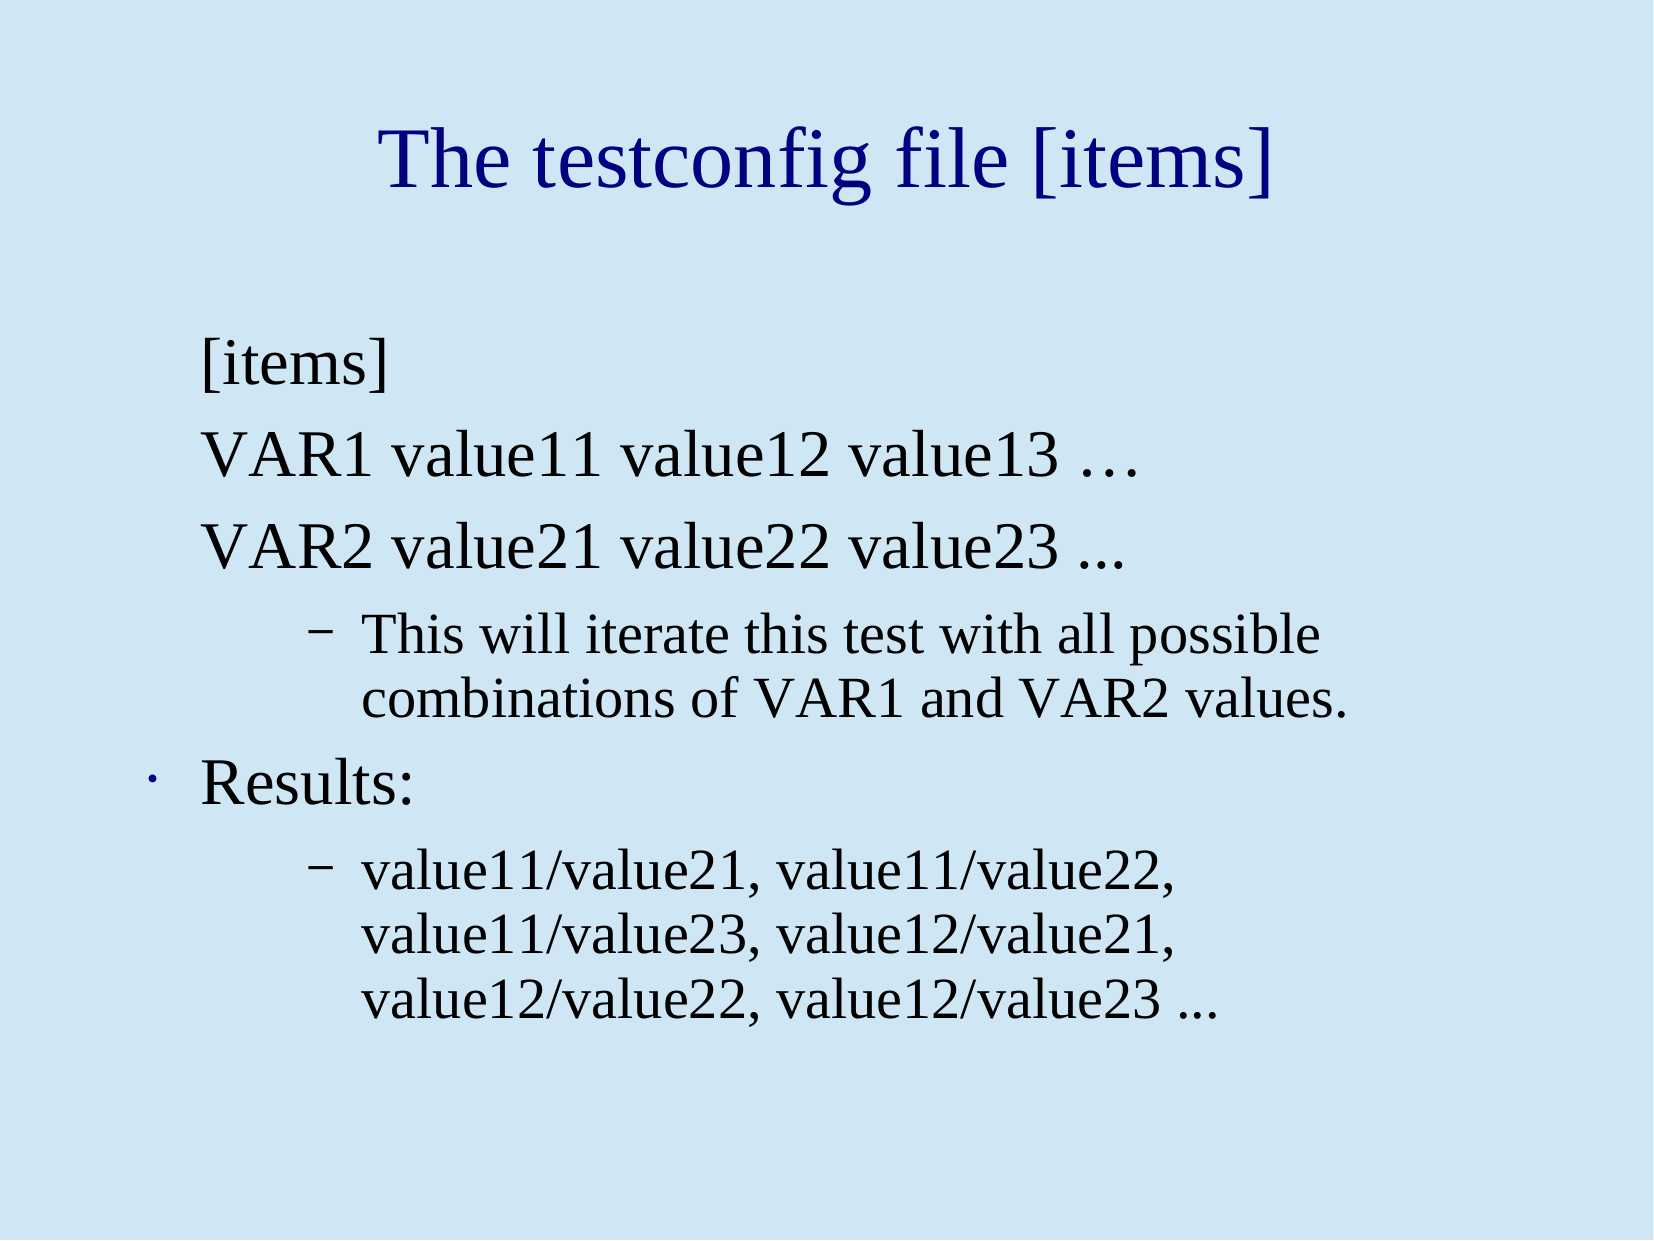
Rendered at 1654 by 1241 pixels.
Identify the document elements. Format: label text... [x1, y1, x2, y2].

list [items] VAR1 value11 value12 value13 … VAR2 value21 value22 value23 ... This will iterate this test with all possible combinations of VAR1 and VAR2 values. Results: value11/value21, value11/value22, value11/value23, value12/value21, value12/value22, value12/value23 ... [129, 324, 1489, 1081]
title The testconfig file [items] [82, 55, 1571, 263]
